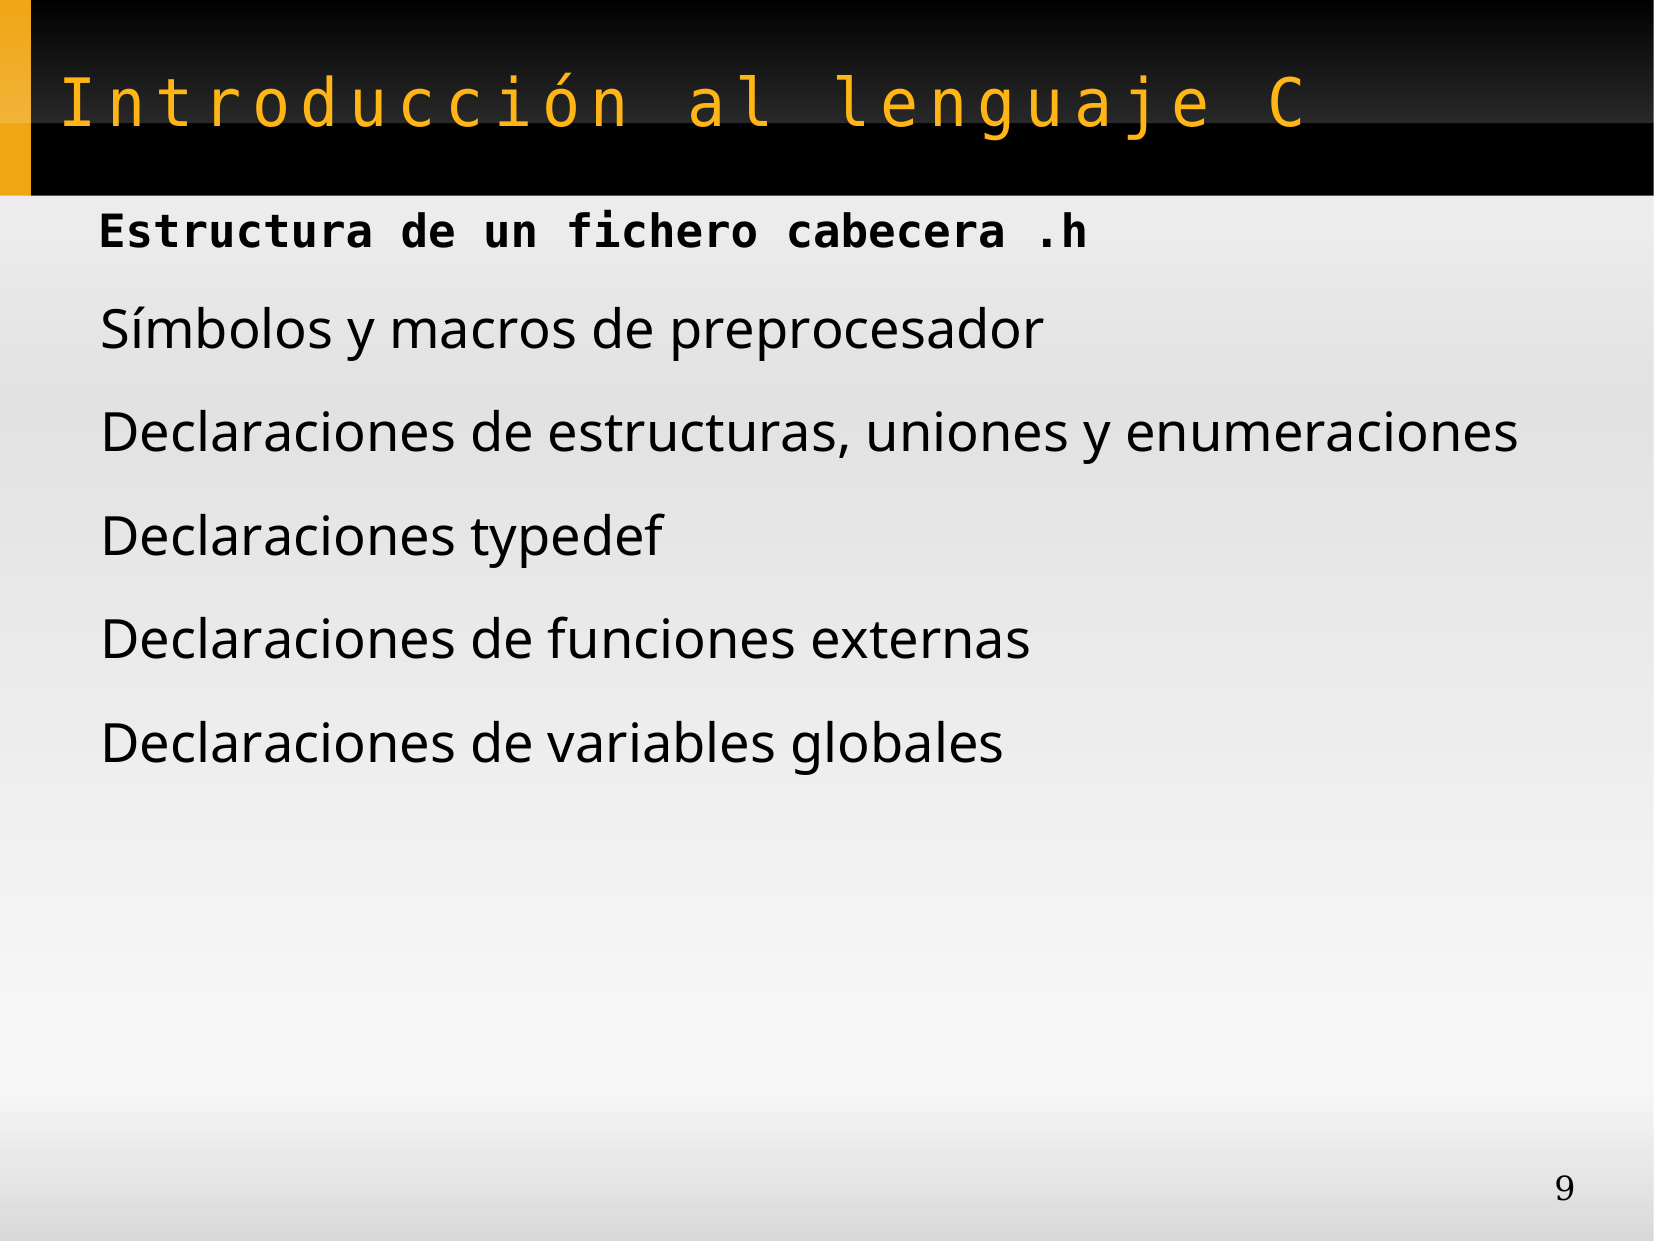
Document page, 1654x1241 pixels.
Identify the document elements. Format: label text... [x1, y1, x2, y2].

title Introducción al lenguaje C [59, 29, 1506, 178]
text_box Estructura de un fichero cabecera .h [83, 197, 1103, 266]
list Símbolos y macros de preprocesador Declaraciones de estructuras, uniones y enumeraciones Declaraciones typedef Declaraciones de funciones externas Declaraciones de variables globales [82, 290, 1571, 1109]
picture [0, 0, 1654, 1241]
